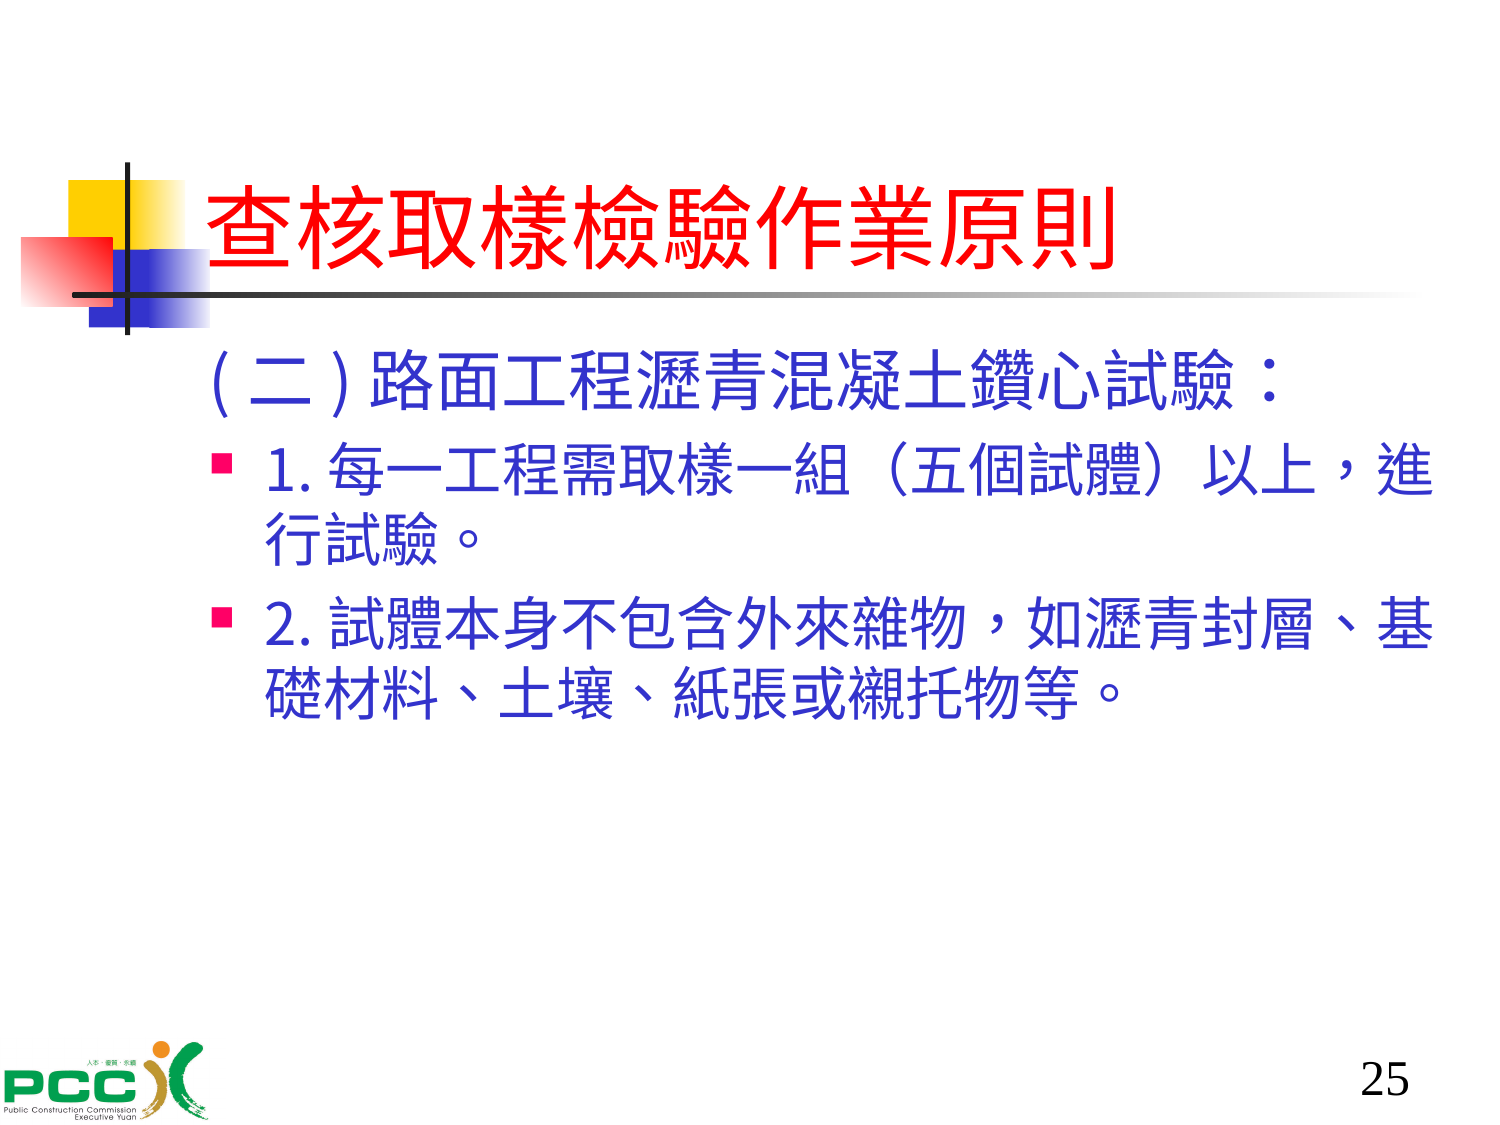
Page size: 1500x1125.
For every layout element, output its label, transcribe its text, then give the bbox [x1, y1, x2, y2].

picture [0, 1037, 226, 1125]
title 查核取樣檢驗作業原則 [188, 101, 1468, 289]
list (二)路面工程瀝青混凝土鑽心試驗： 1.每一工程需取樣一組（五個試體）以上，進行試驗。 2.試體本身不包含外來雜物，如瀝青封層、基礎材料、土壤、紙張或襯托物等。 [193, 331, 1469, 1007]
